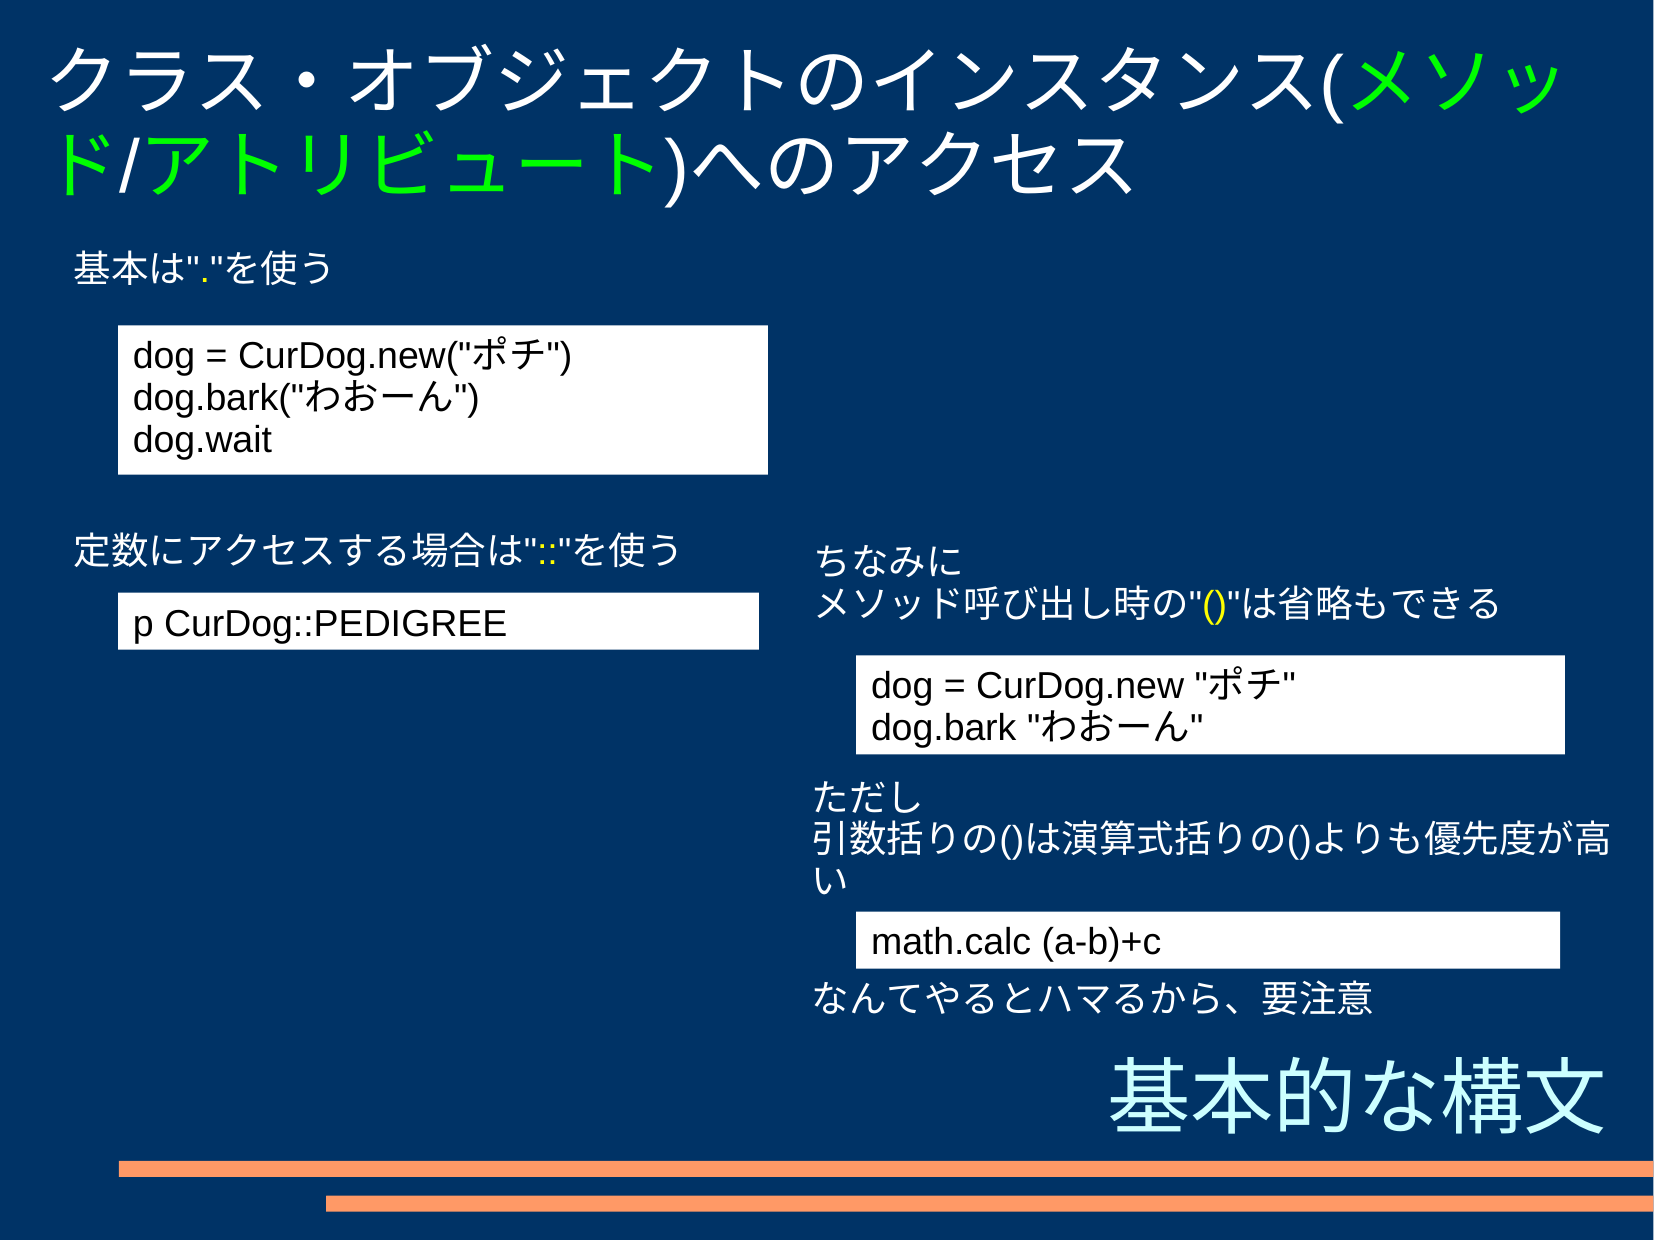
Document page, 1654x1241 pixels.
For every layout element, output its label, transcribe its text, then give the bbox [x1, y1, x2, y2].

text_box クラス・オブジェクトのインスタンス(メソッド/アトリビュート)へのアクセス [29, 29, 1624, 213]
text_box ただし 引数括りの()は演算式括りの()よりも優先度が高い [797, 767, 1654, 863]
text_box 基本は"."を使う [59, 238, 532, 309]
text_box dog = CurDog.new "ポチ" dog.bark "わおーん" [856, 655, 1565, 755]
text_box dog = CurDog.new("ポチ") dog.bark("わおーん") dog.wait [118, 325, 768, 475]
text_box 定数にアクセスする場合は"::"を使う [59, 519, 951, 591]
text_box 基本的な構文 [1092, 1039, 1647, 1138]
text_box p CurDog::PEDIGREE [118, 592, 759, 650]
text_box なんてやるとハマるから、要注意 [797, 969, 1625, 1022]
text_box ちなみに メソッド呼び出し時の"()"は省略もできる [799, 531, 1654, 653]
text_box math.calc (a-b)+c [856, 911, 1561, 969]
